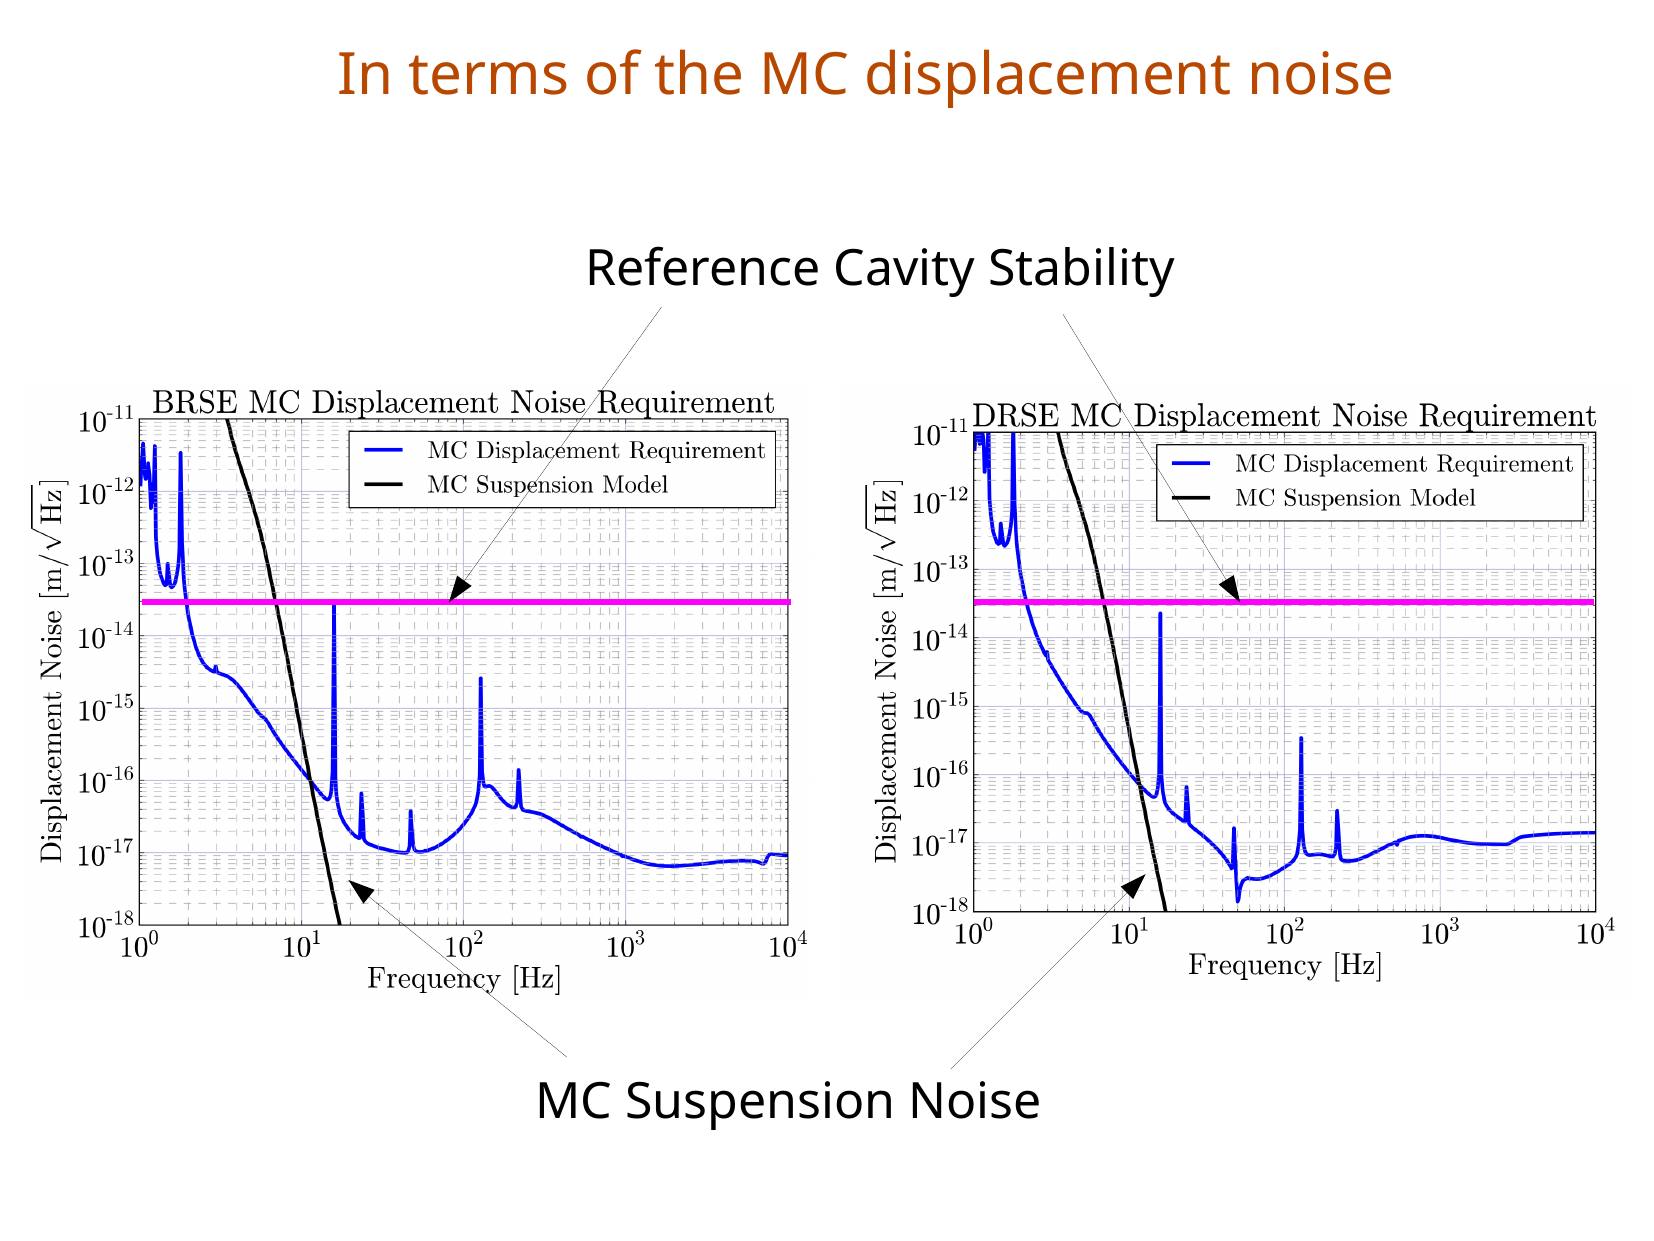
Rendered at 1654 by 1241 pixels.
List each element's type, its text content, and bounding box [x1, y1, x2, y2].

text_box In terms of the MC displacement noise [323, 25, 1332, 111]
picture [838, 383, 1636, 1004]
picture [17, 383, 815, 1004]
text_box MC Suspension Noise [520, 1057, 1020, 1133]
text_box Reference Cavity Stability [570, 224, 1161, 300]
